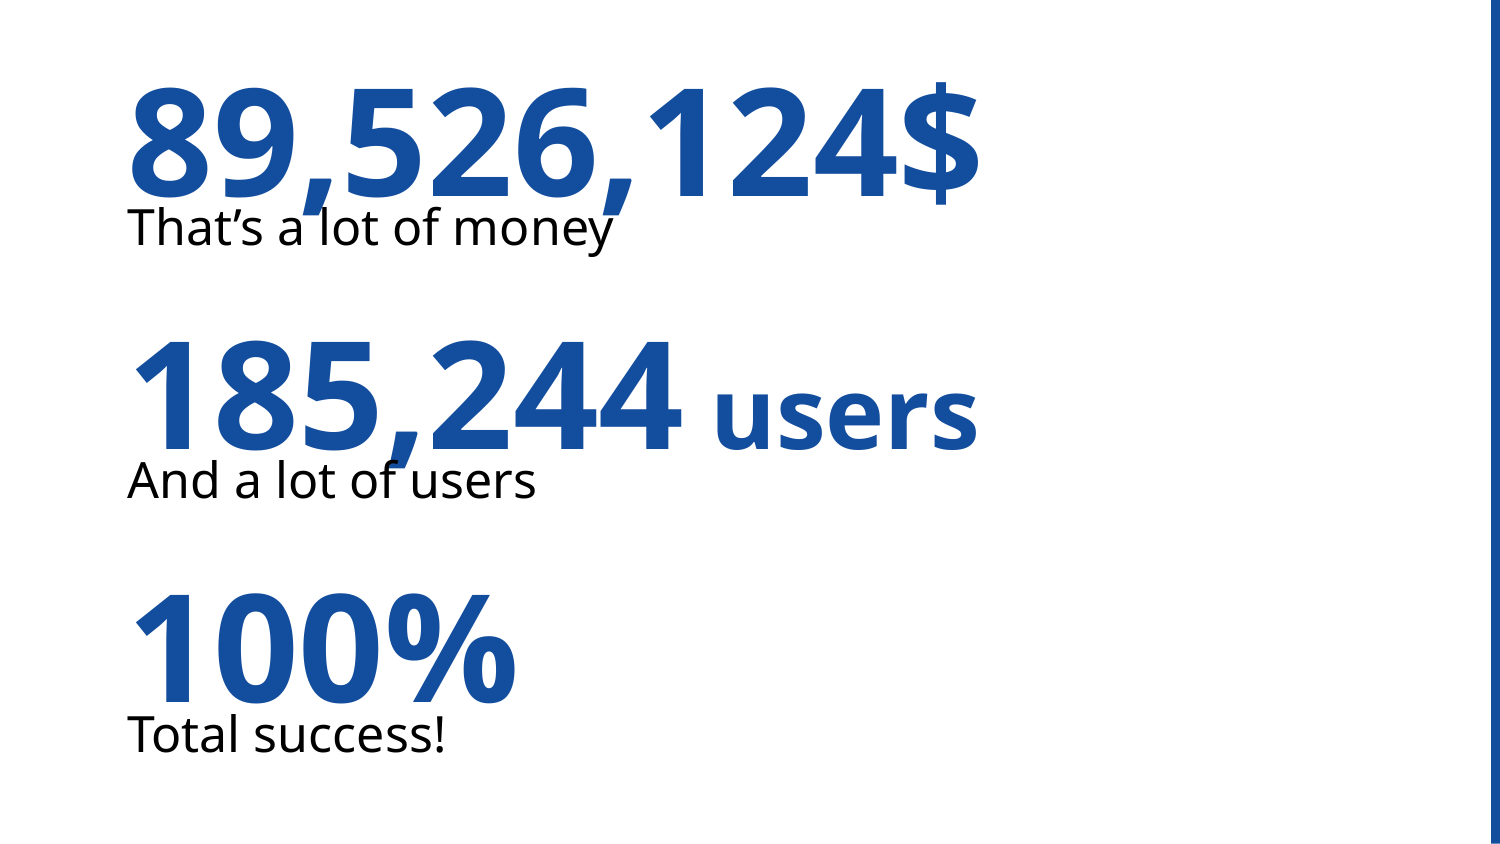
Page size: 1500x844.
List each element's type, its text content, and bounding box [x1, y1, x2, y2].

subtitle That’s a lot of money [112, 180, 1388, 257]
title 100% [112, 537, 1388, 685]
subtitle And a lot of users [112, 433, 1388, 510]
title 89,526,124$ [112, 31, 1388, 179]
subtitle Total success! [112, 687, 1388, 763]
title 185,244 users [112, 284, 1388, 432]
